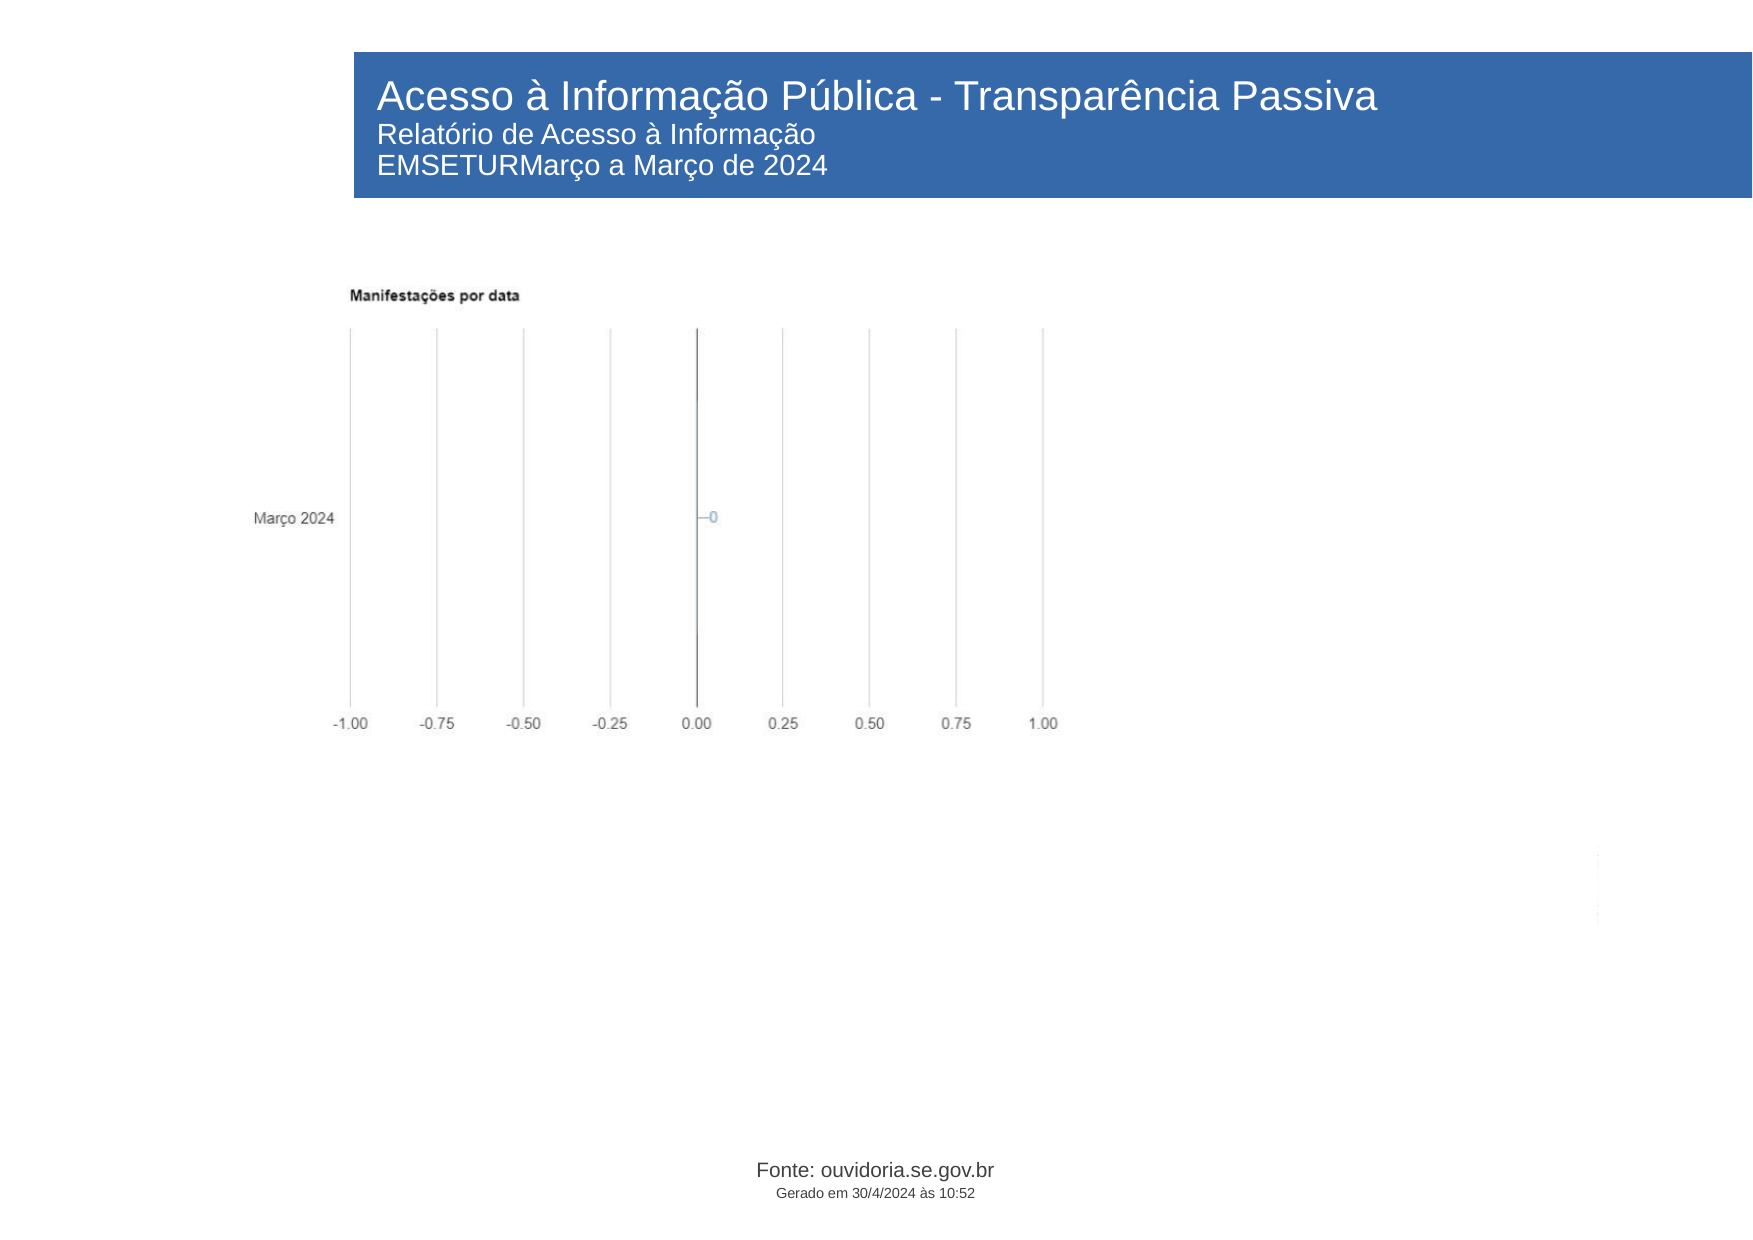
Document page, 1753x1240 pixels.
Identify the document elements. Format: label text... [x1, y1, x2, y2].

text_box [354, 52, 1752, 198]
text_box Fonte: ouvidoria.se.gov.br Gerado em 30/4/2024 às 10:52 [756, 1158, 1023, 1208]
text_box [155, 211, 1599, 1028]
text_box Acesso à Informação Pública - Transparência Passiva Relatório de Acesso à Informação EMSETURMarço a Março de 2024 [376, 72, 1403, 186]
